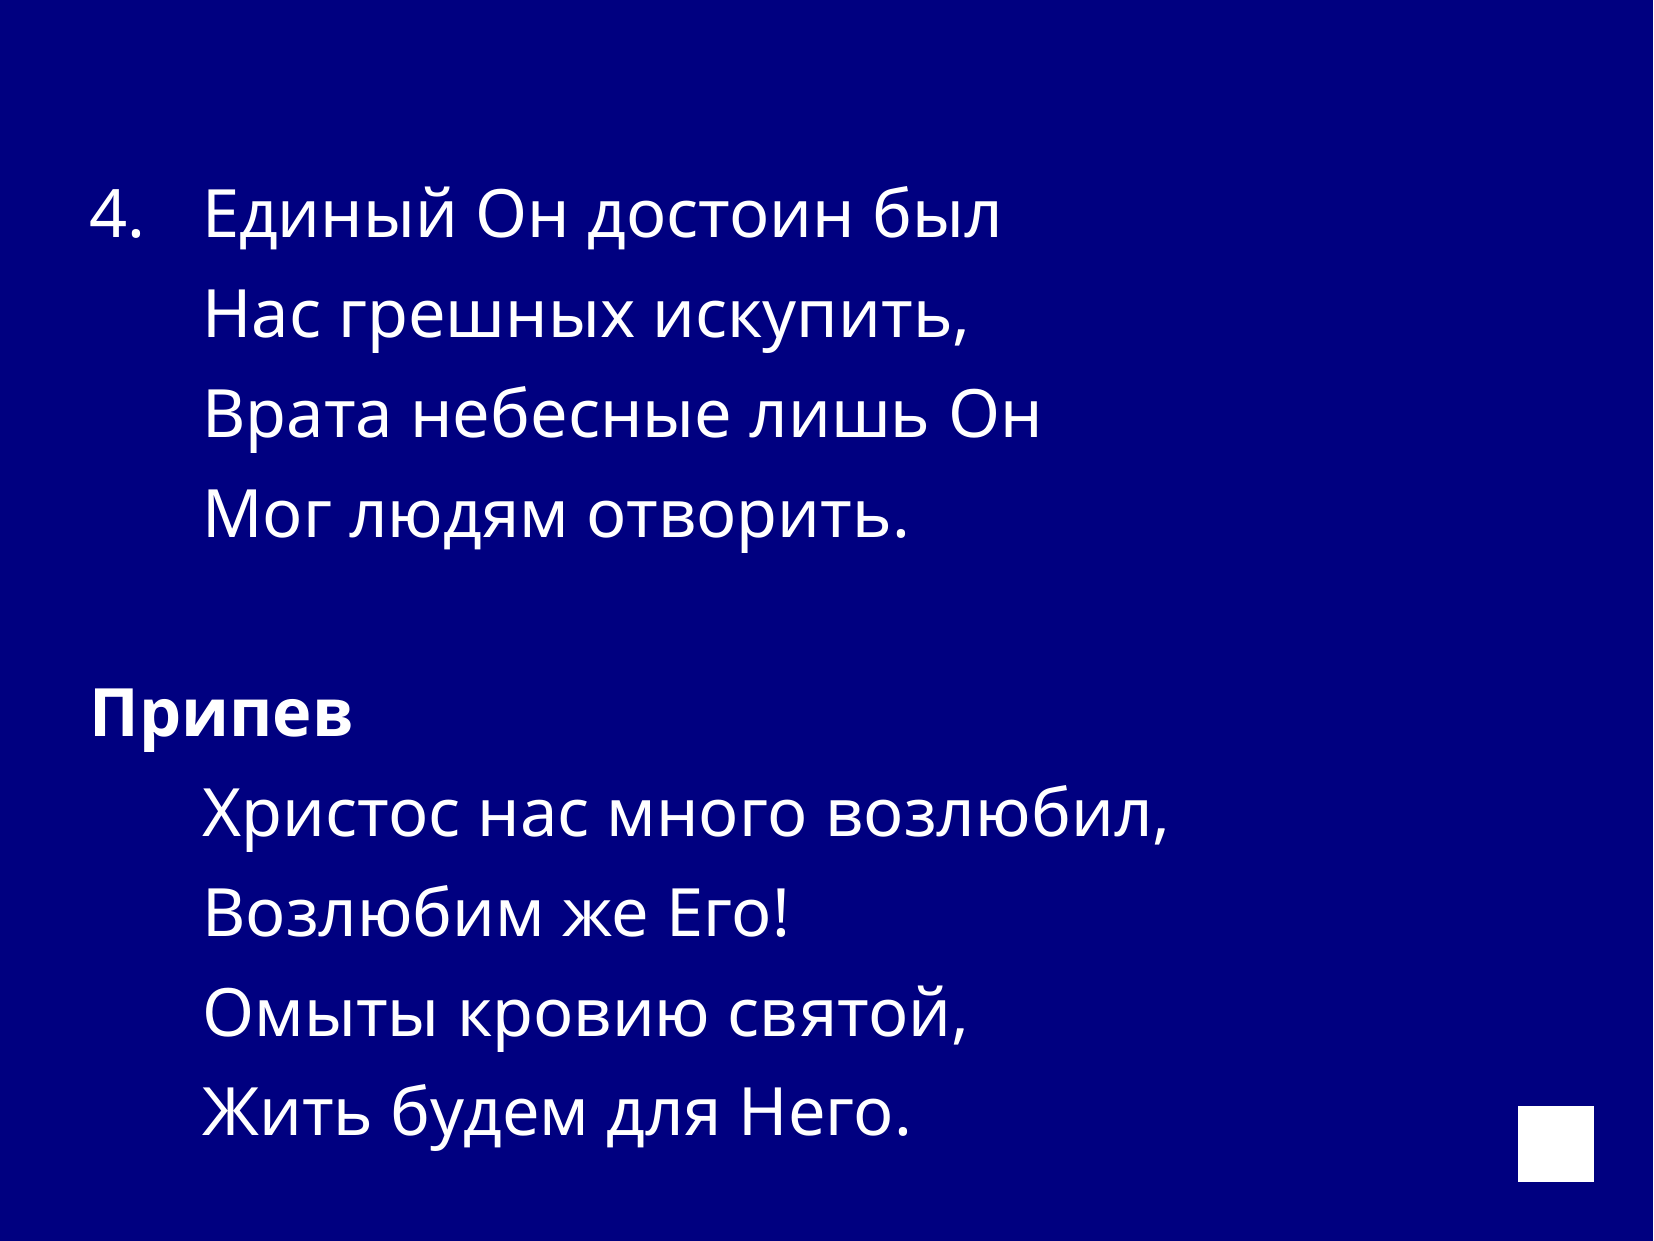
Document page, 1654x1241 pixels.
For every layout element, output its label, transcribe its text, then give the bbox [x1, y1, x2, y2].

text_box [1518, 1106, 1594, 1182]
text_box 4. Единый Он достоин был Нас грешных искупить, Врата небесные лишь Он Мог людям отворить. Припев Христос нас много возлюбил, Возлюбим же Его! Омыты кровию святой, Жить будем для Него. [75, 150, 1576, 1163]
